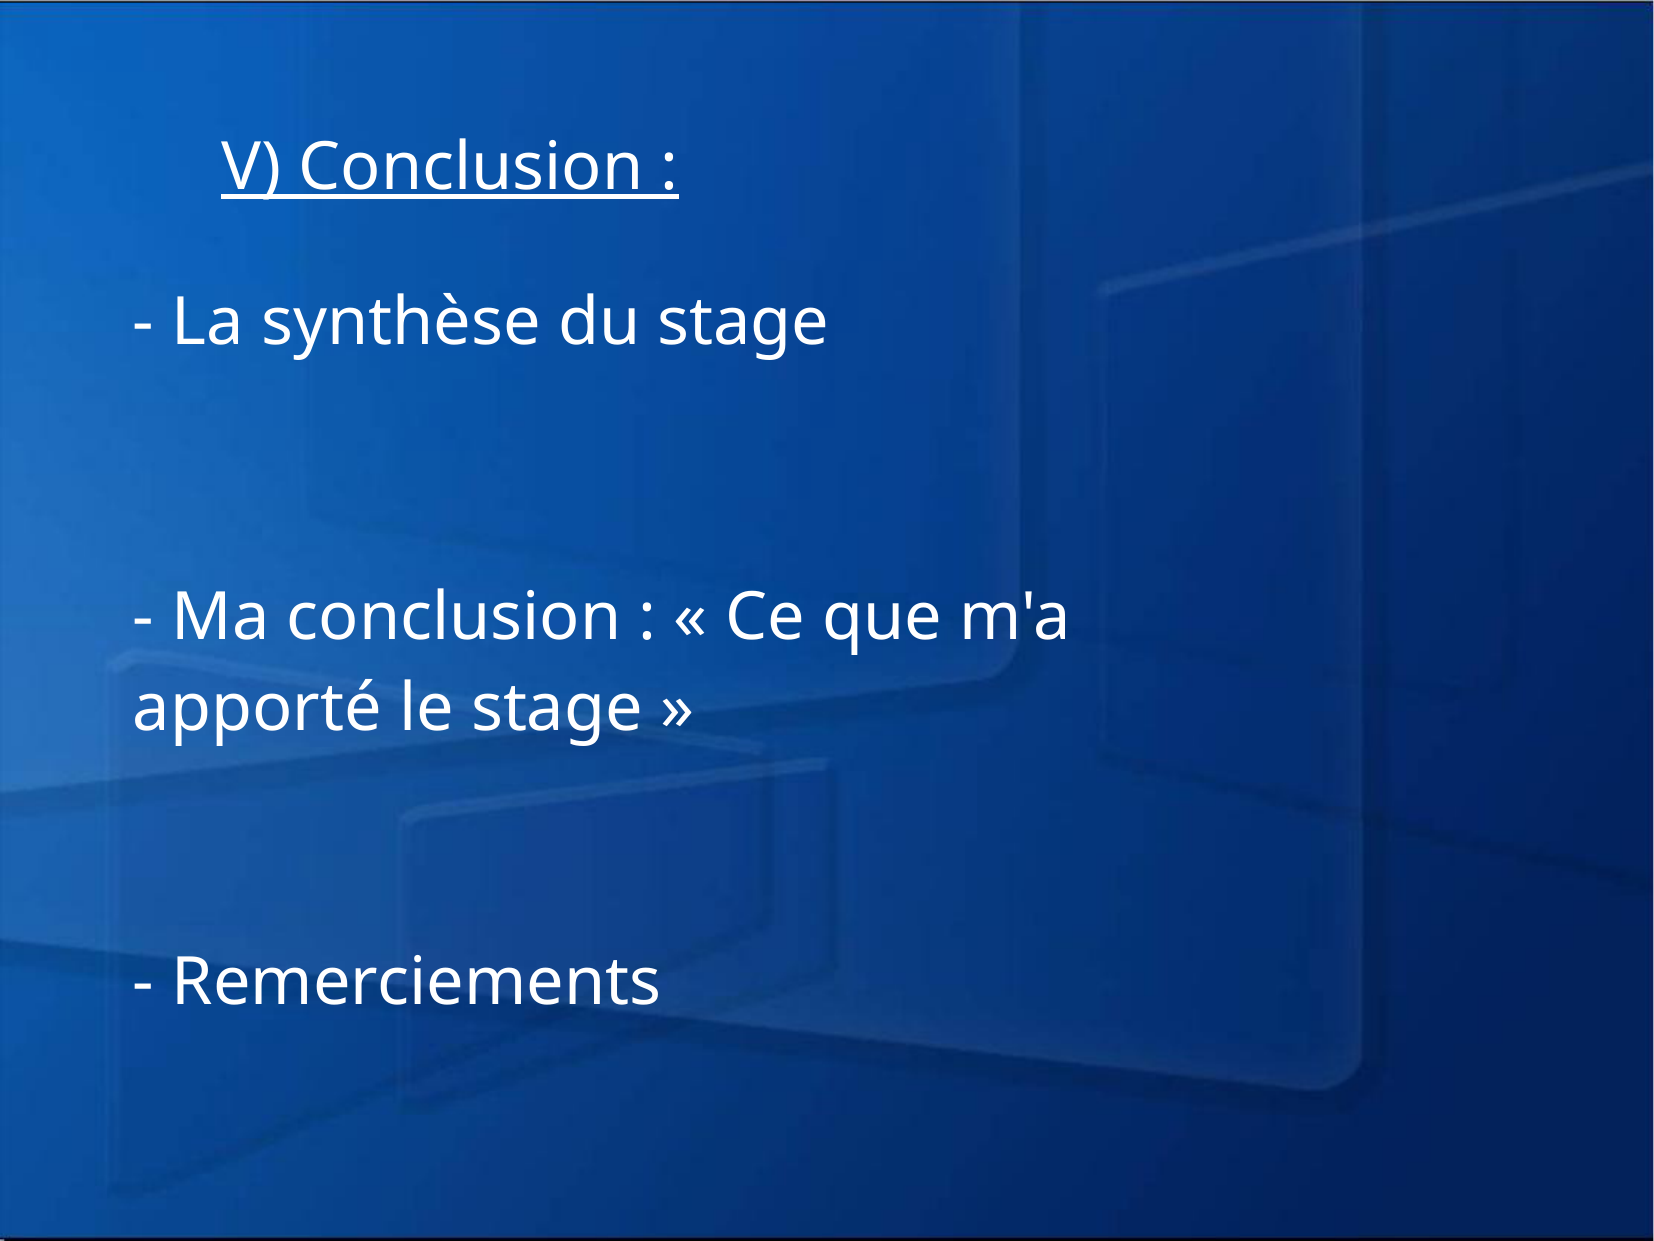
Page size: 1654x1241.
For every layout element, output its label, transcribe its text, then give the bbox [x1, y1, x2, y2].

text_box - La synthèse du stage [118, 265, 1359, 467]
text_box V) Conclusion : [206, 110, 1388, 405]
text_box - Remerciements [118, 925, 857, 1034]
picture [0, 0, 1654, 1241]
text_box - Ma conclusion : « Ce que m'a apporté le stage » [118, 561, 1123, 855]
